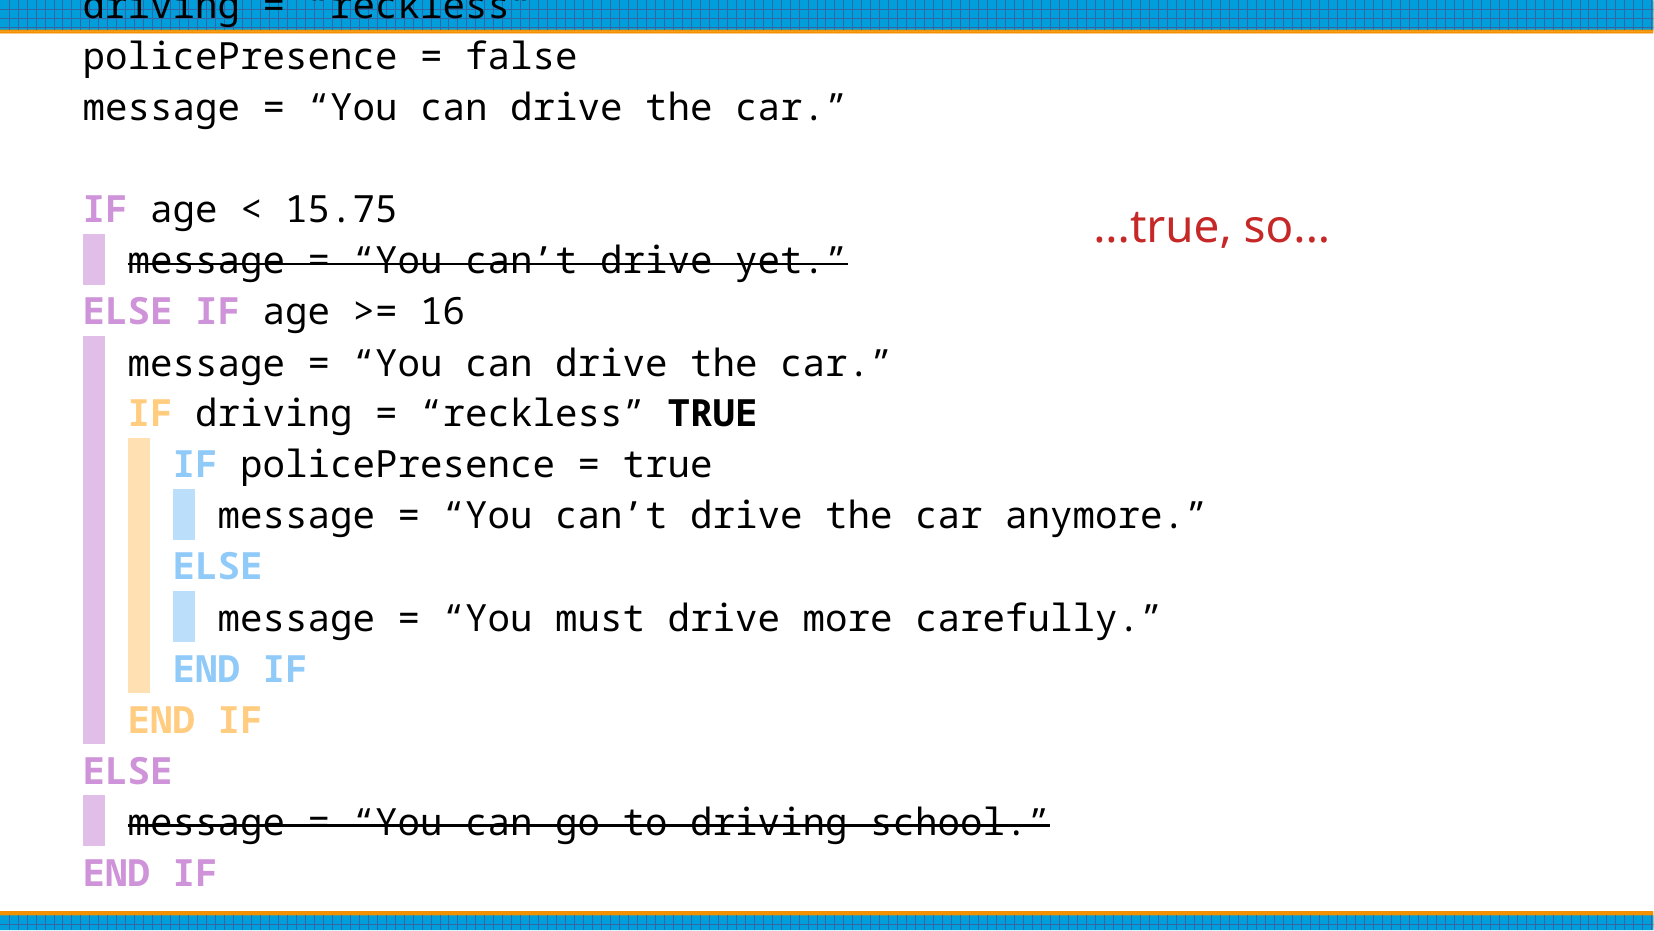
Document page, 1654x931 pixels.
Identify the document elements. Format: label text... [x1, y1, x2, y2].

subtitle age = 16 driving = “reckless“ policePresence = false message = “You can drive the car.” IF age < 15.75 message = “You can’t drive yet.” ELSE IF age >= 16 message = “You can drive the car.” IF driving = “reckless” TRUE IF policePresence = true message = “You can’t drive the car anymore.” ELSE message = “You must drive more carefully.” END IF END IF ELSE message = “You can go to driving school.” END IF output message [82, 69, 1571, 858]
text_box ...true, so... [1087, 75, 1613, 376]
